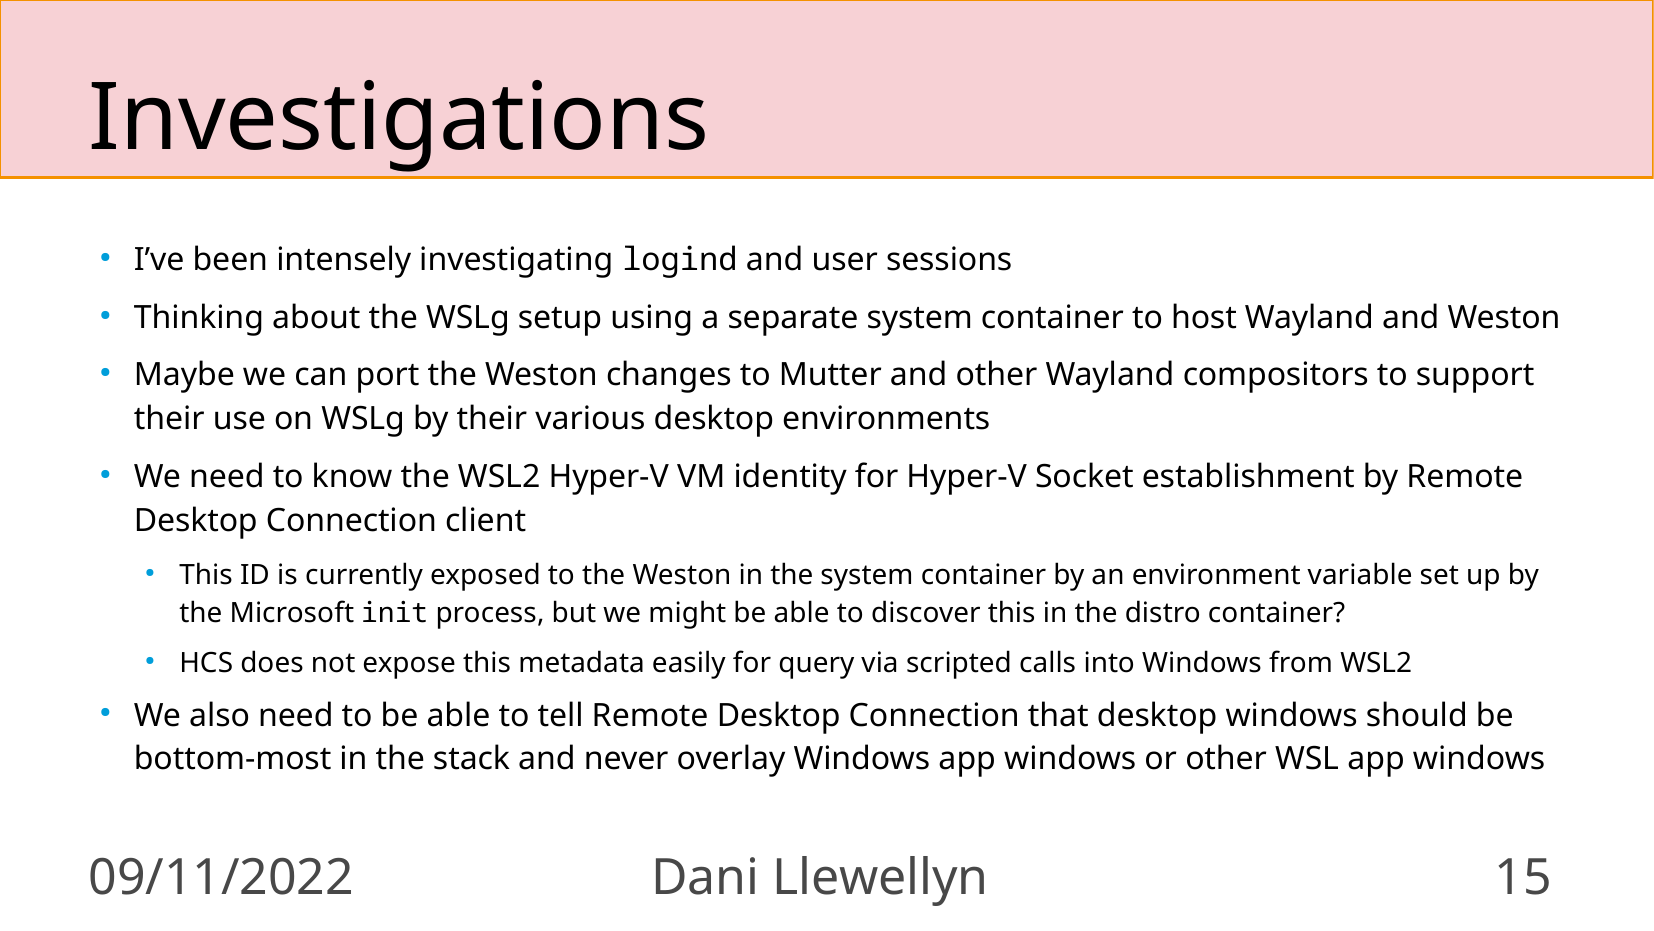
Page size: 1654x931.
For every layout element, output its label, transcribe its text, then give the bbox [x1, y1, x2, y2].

title Investigations [88, 14, 1565, 178]
list I’ve been intensely investigating logind and user sessions Thinking about the WSLg setup using a separate system container to host Wayland and Weston Maybe we can port the Weston changes to Mutter and other Wayland compositors to support their use on WSLg by their various desktop environments We need to know the WSL2 Hyper-V VM identity for Hyper-V Socket establishment by Remote Desktop Connection client This ID is currently exposed to the Weston in the system container by an environment variable set up by the Microsoft init process, but we might be able to discover this in the distro container? HCS does not expose this metadata easily for query via scripted calls into Windows from WSL2 We also need to be able to tell Remote Desktop Connection that desktop windows should be bottom-most in the stack and never overlay Windows app windows or other WSL app windows [88, 236, 1565, 813]
